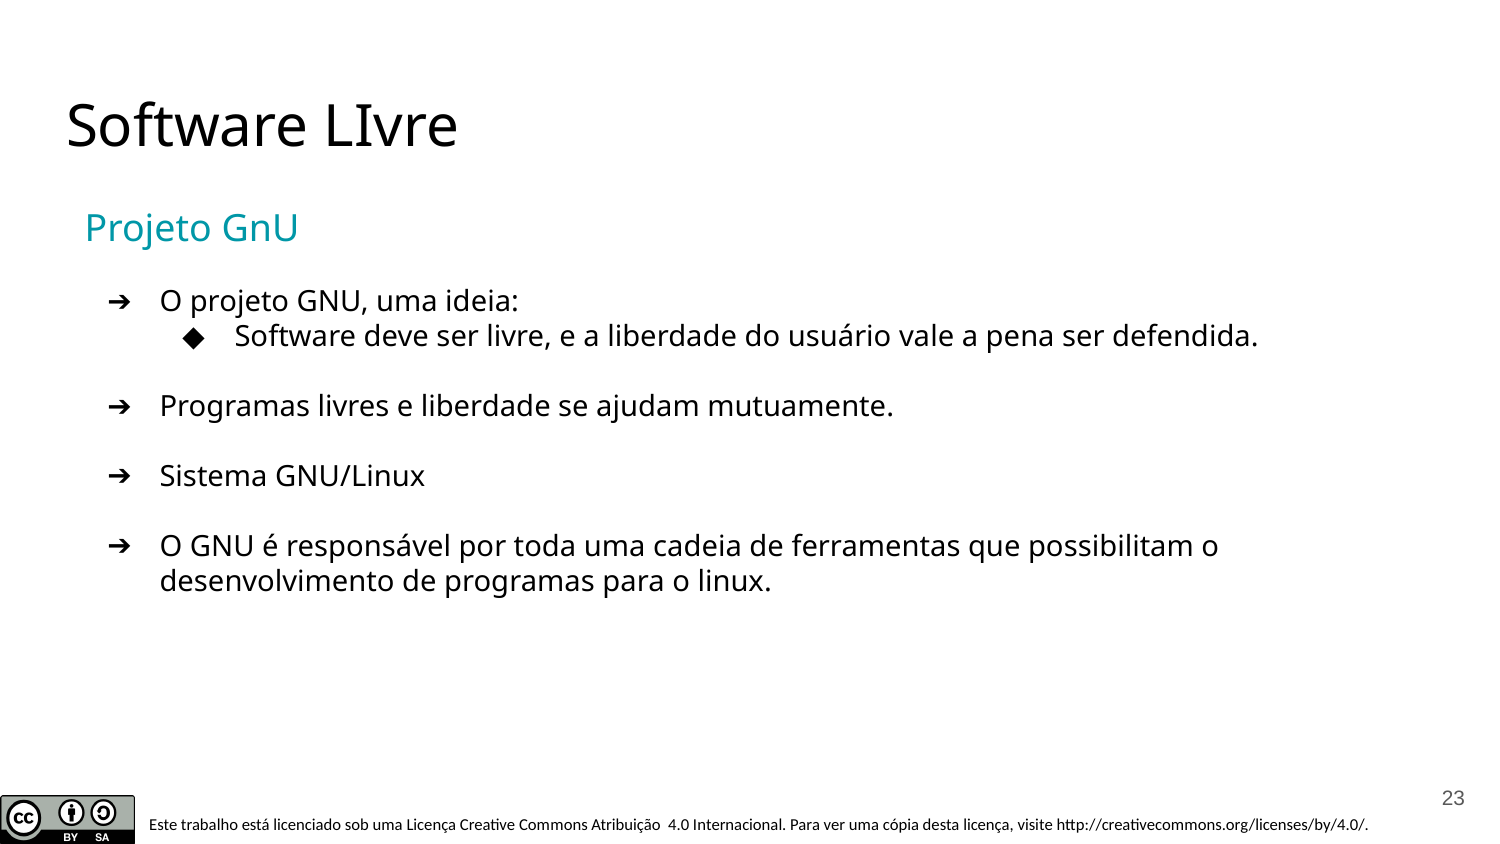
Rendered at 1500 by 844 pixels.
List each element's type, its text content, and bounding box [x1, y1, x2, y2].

list Projeto GnU O projeto GNU, uma ideia: Software deve ser livre, e a liberdade do usuário vale a pena ser defendida. Programas livres e liberdade se ajudam mutuamente. Sistema GNU/Linux O GNU é responsável por toda uma cadeia de ferramentas que possibilitam o desenvolvimento de programas para o linux. [69, 189, 1401, 755]
title Software LIvre [51, 72, 1449, 167]
slide_number <number> [1389, 764, 1480, 795]
text_box Este trabalho está licenciado sob uma Licença Creative Commons Atribuição 4.0 Internacional. Para ver uma cópia desta licença, visite http://creativecommons.org/licenses/by/4.0/. [135, 795, 1500, 844]
picture [0, 795, 135, 844]
